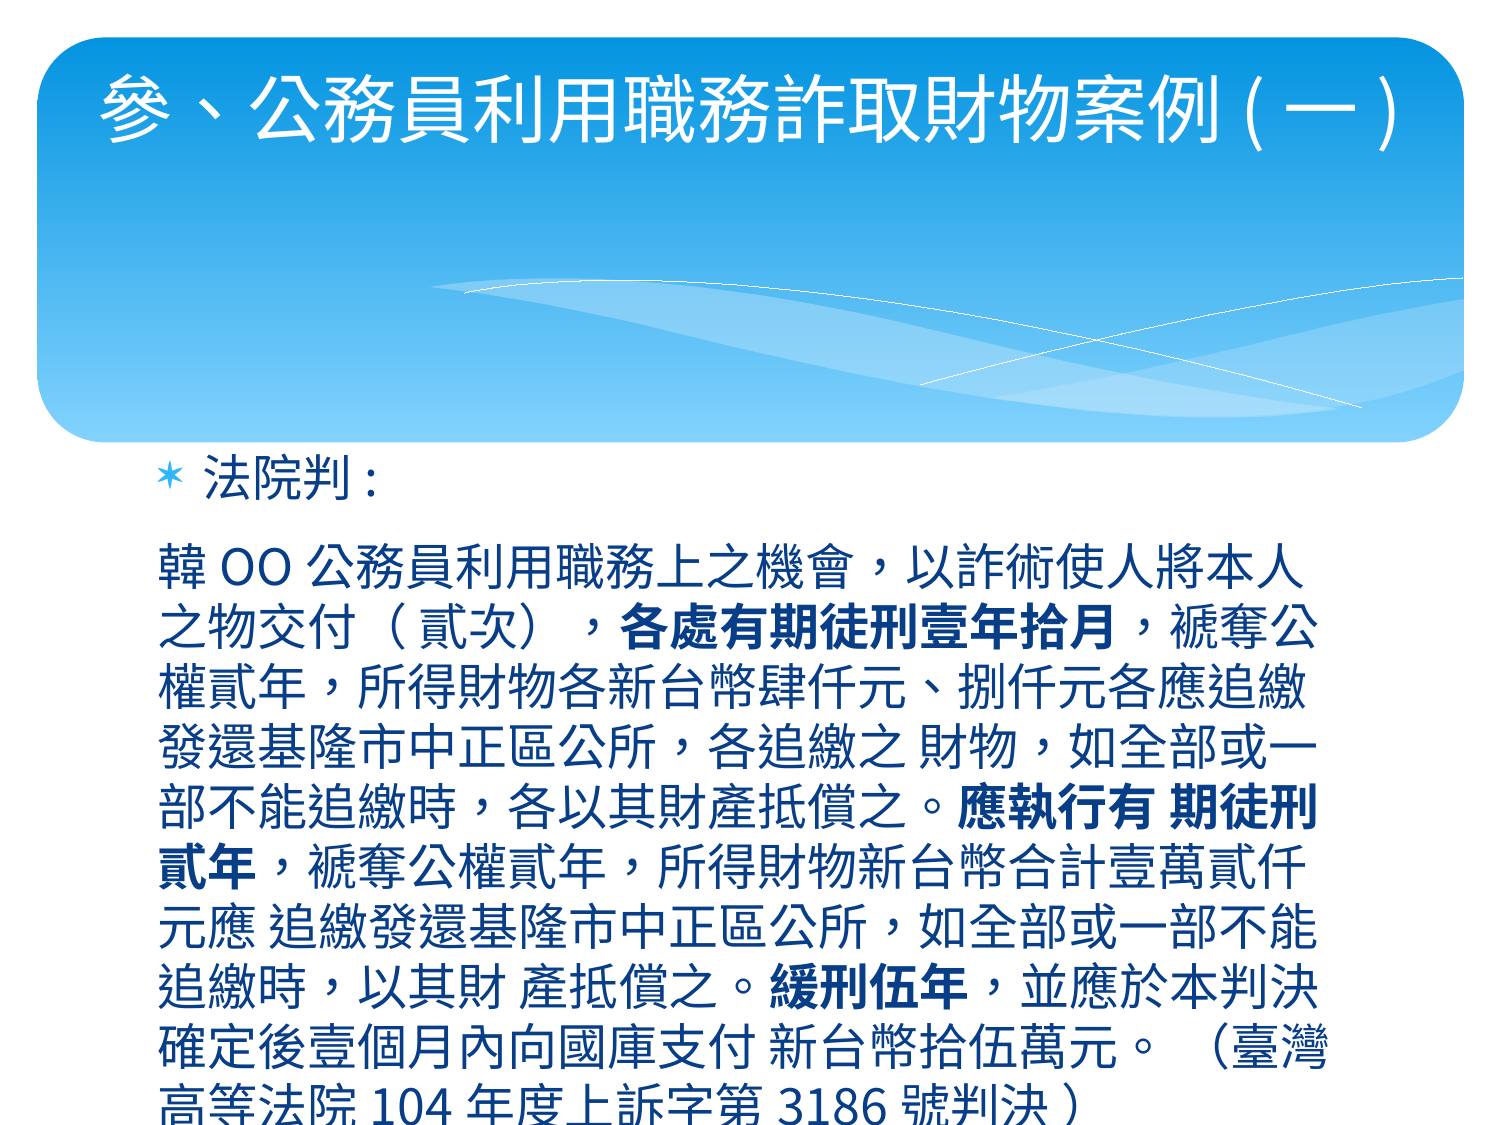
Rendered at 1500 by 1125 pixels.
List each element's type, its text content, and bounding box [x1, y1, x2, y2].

list 法院判: 韓OO公務員利用職務上之機會，以詐術使人將本人之物交付（ 貳次），各處有期徒刑壹年拾月，褫奪公權貳年，所得財物各新台幣肆仟元、捌仟元各應追繳發還基隆市中正區公所，各追繳之 財物，如全部或一部不能追繳時，各以其財產抵償之。應執行有 期徒刑貳年，褫奪公權貳年，所得財物新台幣合計壹萬貳仟元應 追繳發還基隆市中正區公所，如全部或一部不能追繳時，以其財 產抵償之。緩刑伍年，並應於本判決確定後壹個月內向國庫支付 新台幣拾伍萬元。 （臺灣高等法院104年度上訴字第3186號判決 ） [143, 438, 1359, 1005]
title 參、公務員利用職務詐取財物案例(一) [75, 55, 1425, 261]
